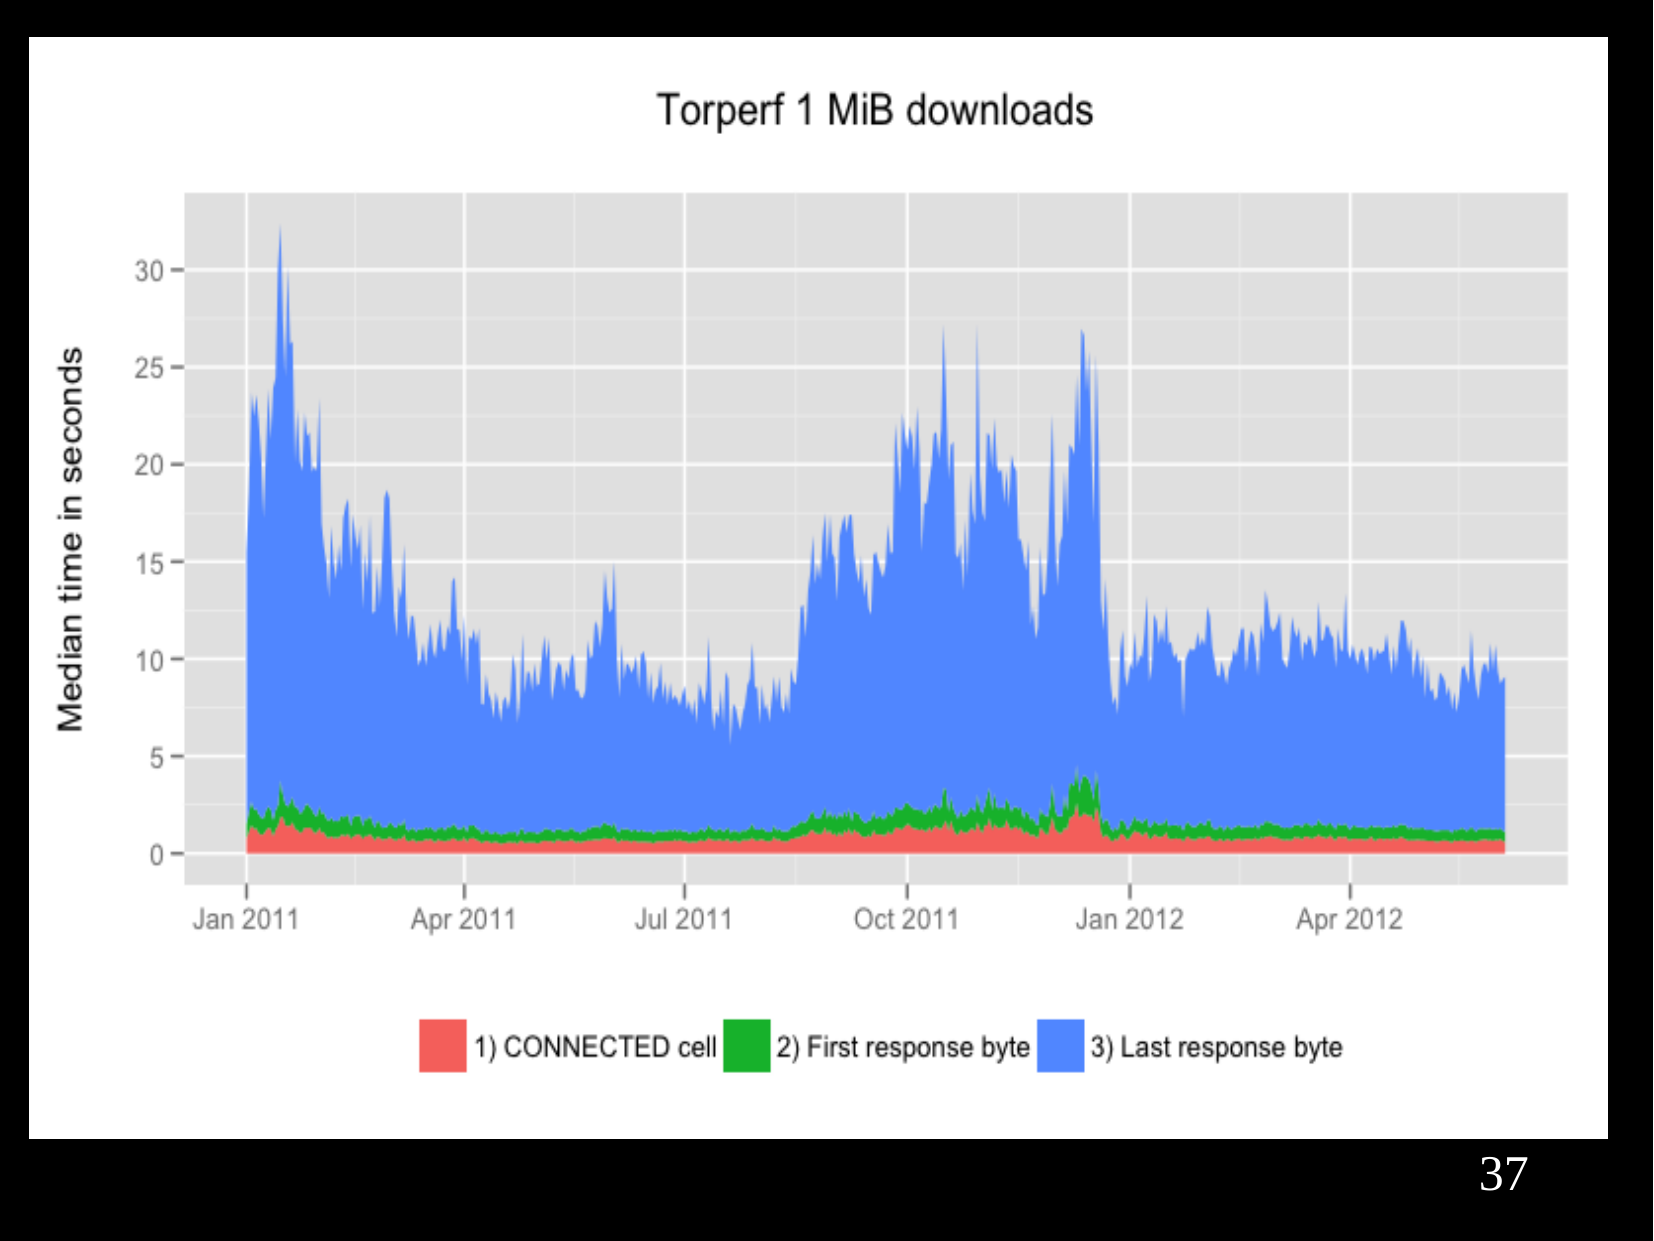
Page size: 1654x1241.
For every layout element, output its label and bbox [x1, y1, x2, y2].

picture [29, 37, 1608, 1139]
